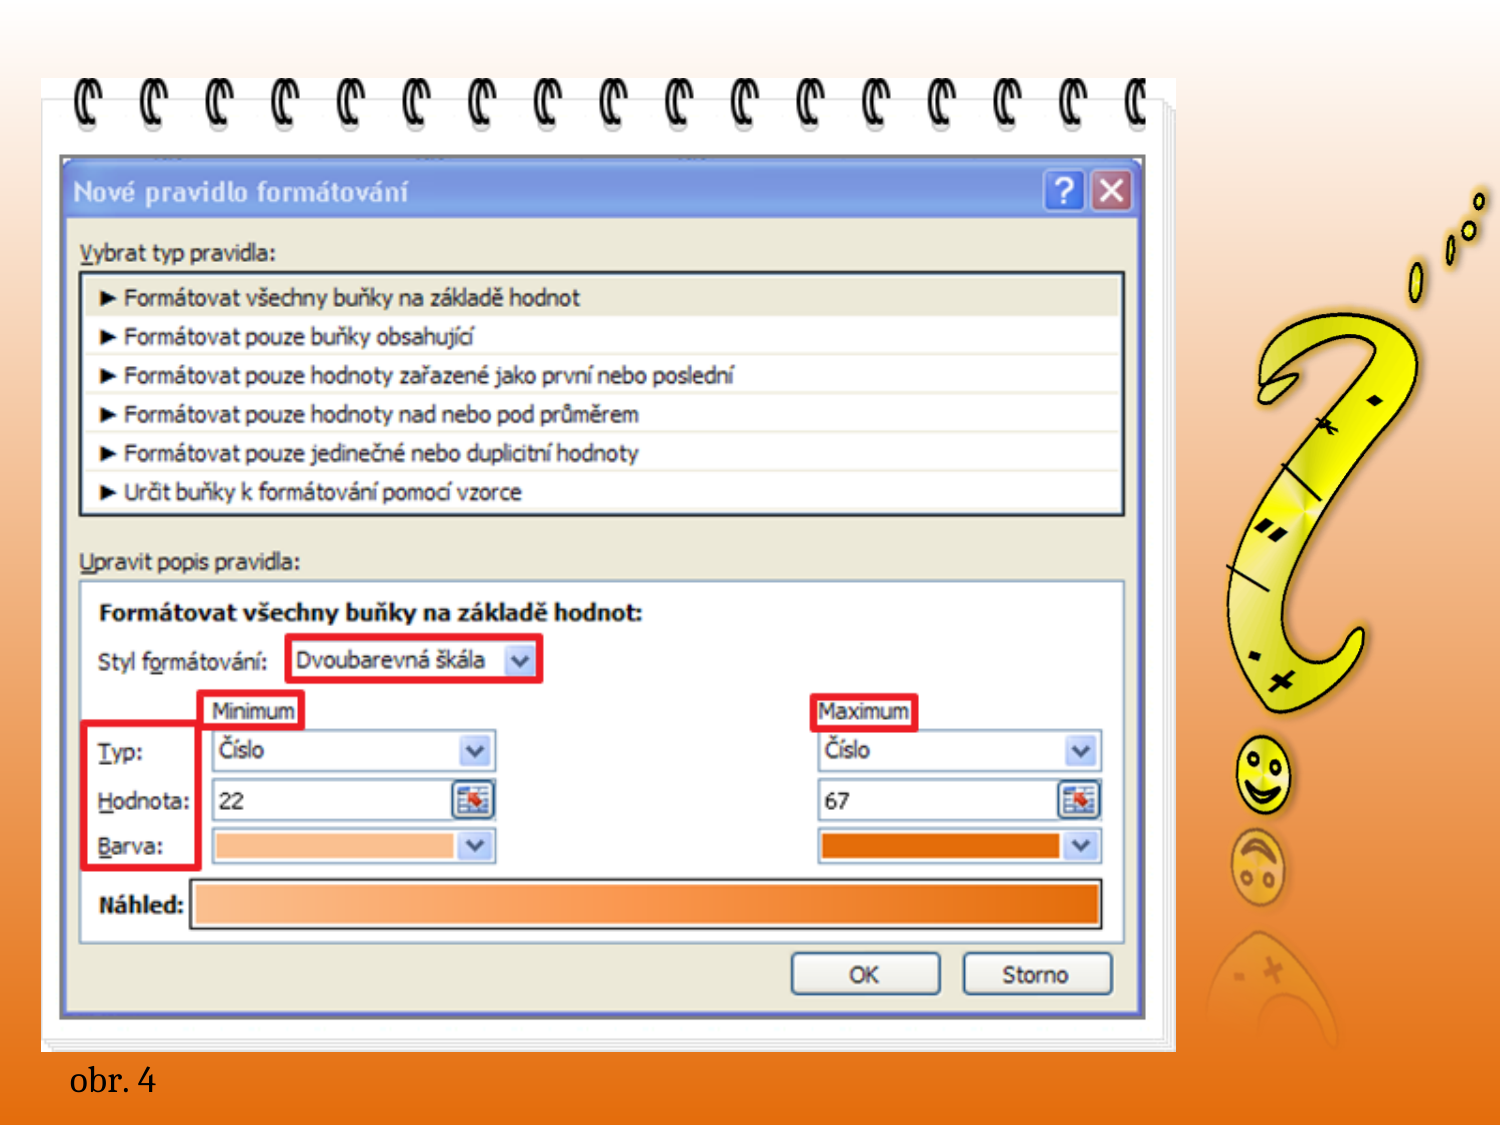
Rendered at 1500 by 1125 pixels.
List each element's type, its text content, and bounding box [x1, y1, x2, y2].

text_box obr. 4 [55, 1046, 172, 1108]
picture [41, 78, 1500, 1125]
